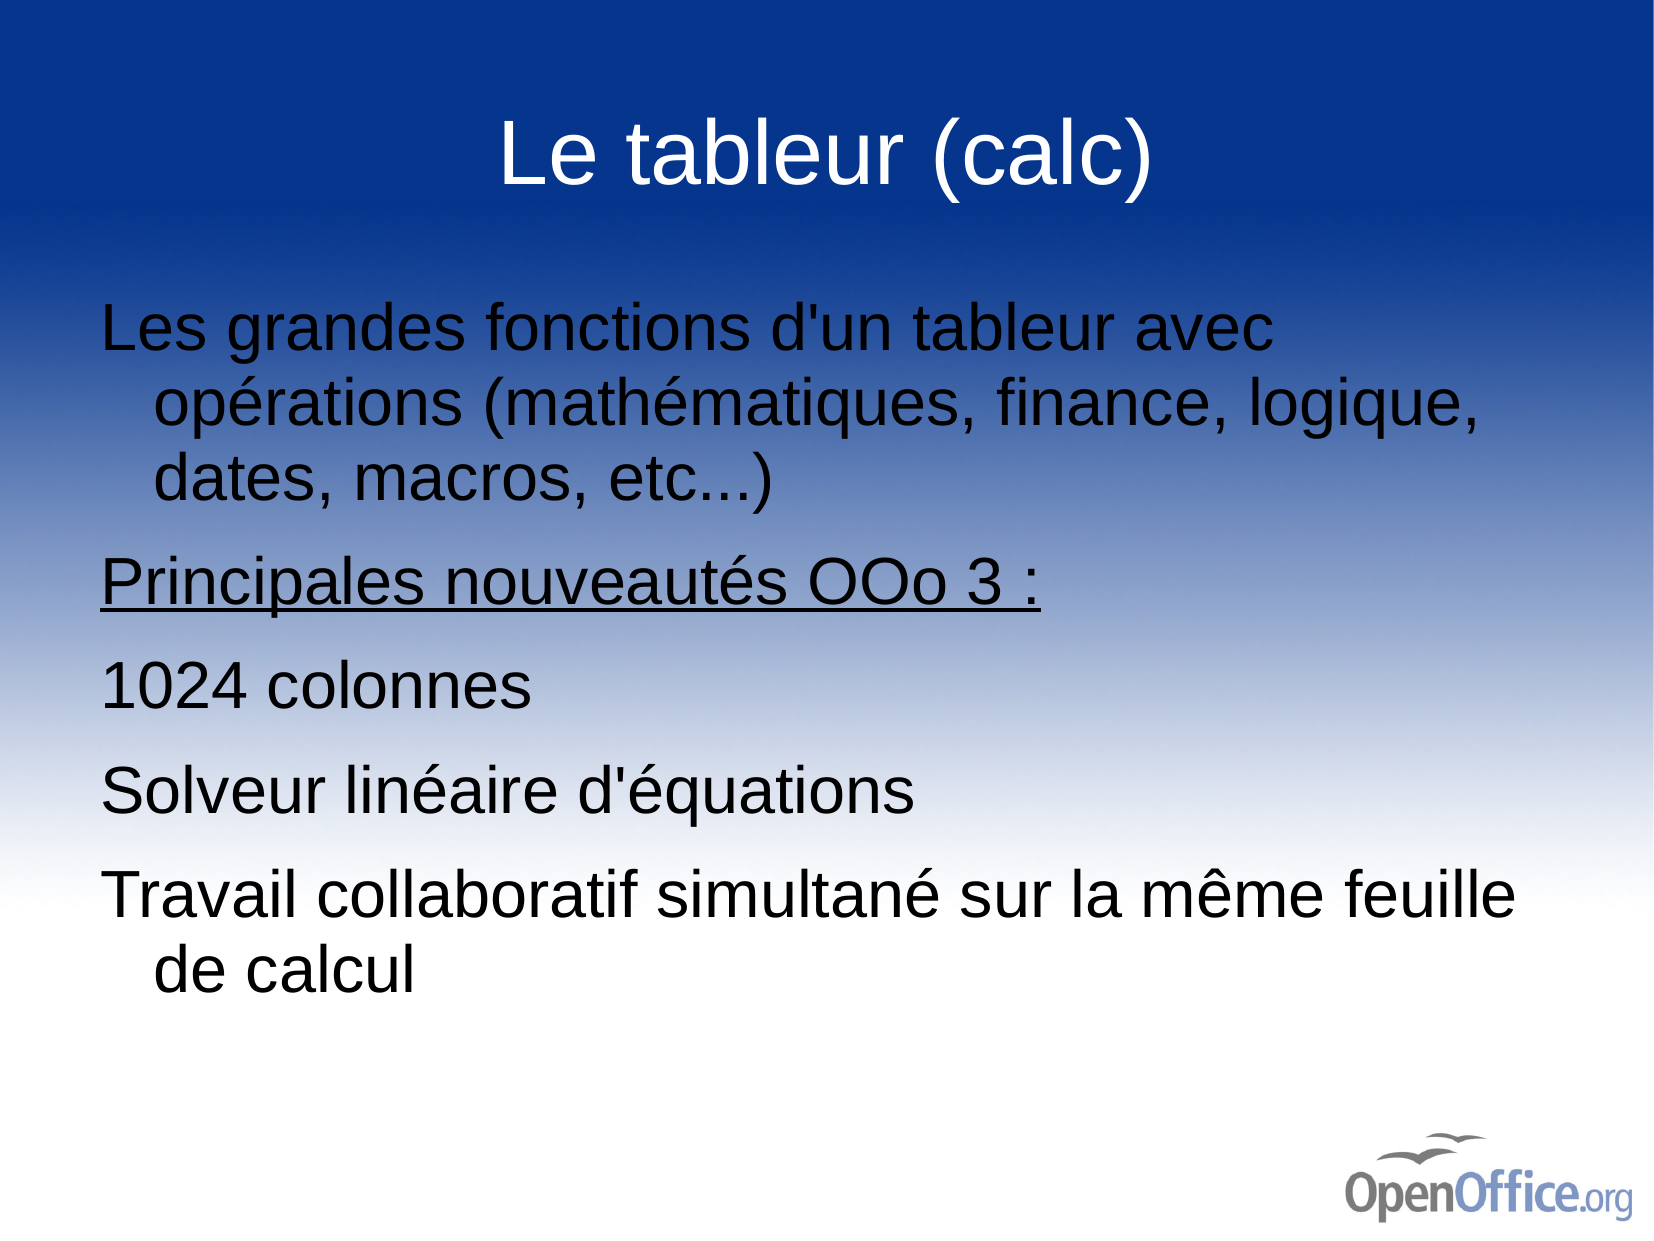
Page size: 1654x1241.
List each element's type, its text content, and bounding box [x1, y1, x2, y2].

title Le tableur (calc) [82, 49, 1571, 257]
picture [0, 0, 1654, 1241]
list Les grandes fonctions d'un tableur avec opérations (mathématiques, finance, logique, dates, macros, etc...) Principales nouveautés OOo 3 : 1024 colonnes Solveur linéaire d'équations Travail collaboratif simultané sur la même feuille de calcul [82, 290, 1571, 1111]
